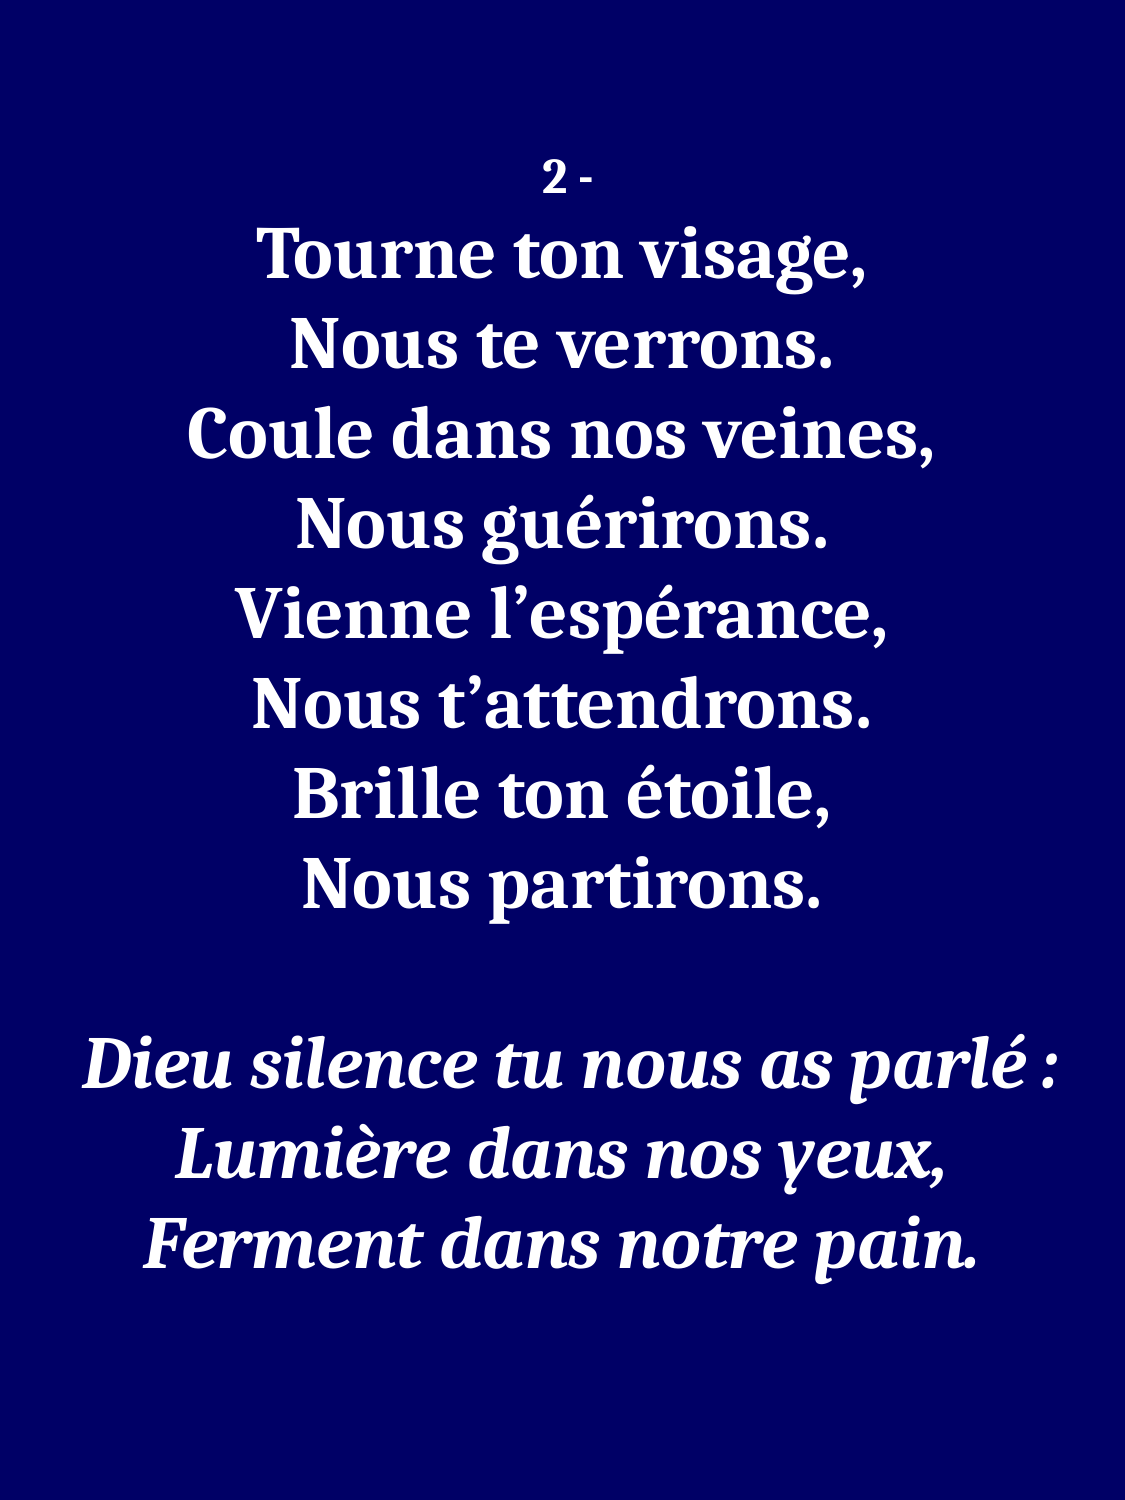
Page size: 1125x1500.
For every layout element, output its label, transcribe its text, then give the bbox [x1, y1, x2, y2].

text_box 2 - Tourne ton visage, Nous te verrons. Coule dans nos veines, Nous guérirons. Vienne l’espérance, Nous t’attendrons. Brille ton étoile, Nous partirons. Dieu silence tu nous as parlé : Lumière dans nos yeux, Ferment dans notre pain. [0, 135, 1125, 1500]
